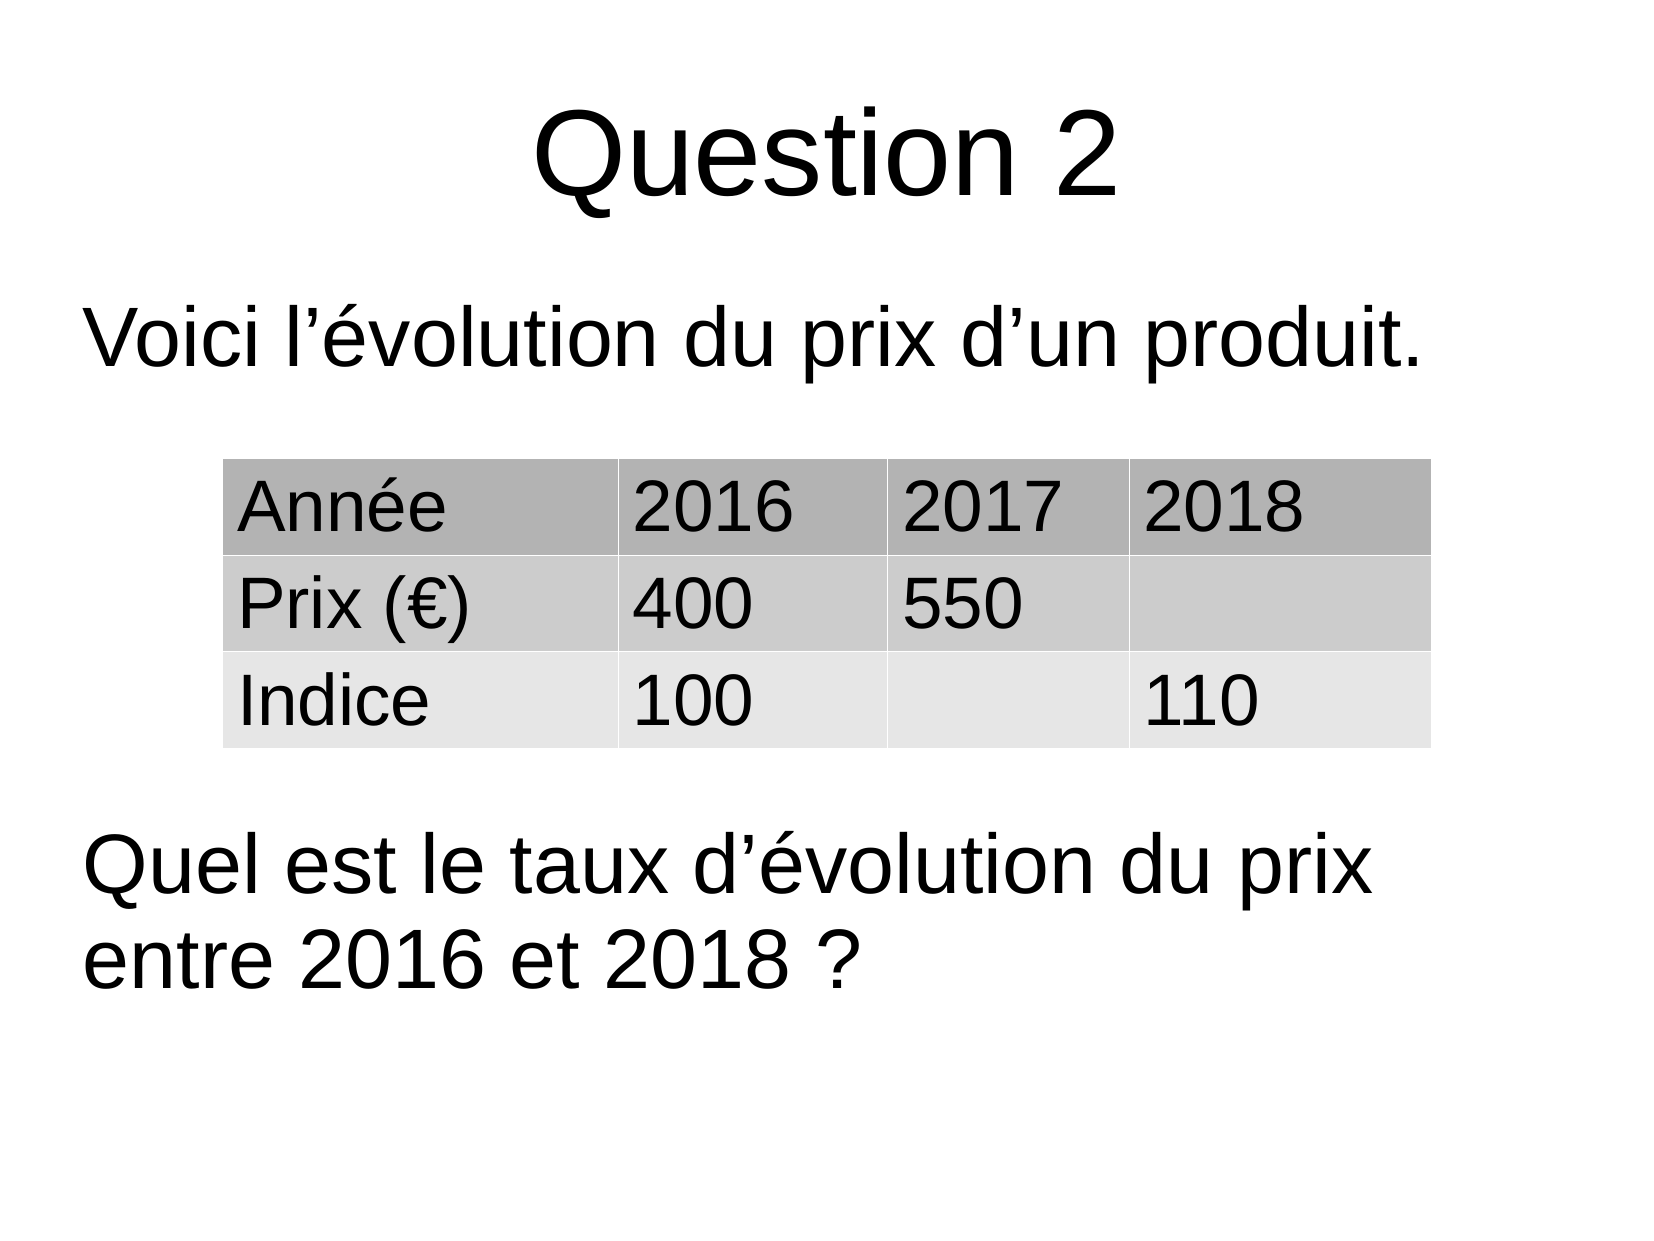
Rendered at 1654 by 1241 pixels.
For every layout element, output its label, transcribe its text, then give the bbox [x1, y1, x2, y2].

table_cell [888, 652, 1129, 748]
table_cell Prix (€) [223, 556, 618, 651]
table_header 2018 [1130, 459, 1431, 555]
table_cell 110 [1130, 652, 1431, 748]
table_cell 550 [888, 556, 1129, 651]
title Question 2 [82, 49, 1571, 257]
table_cell Indice [223, 652, 618, 748]
table_header 2017 [888, 459, 1129, 555]
table_header Année [223, 459, 618, 555]
table_cell 100 [619, 652, 887, 748]
table_cell 400 [619, 556, 887, 651]
list Voici l’évolution du prix d’un produit. Quel est le taux d’évolution du prix entre 2016 et 2018 ? [82, 290, 1571, 1010]
table_cell [1130, 556, 1431, 651]
table_header 2016 [619, 459, 887, 555]
